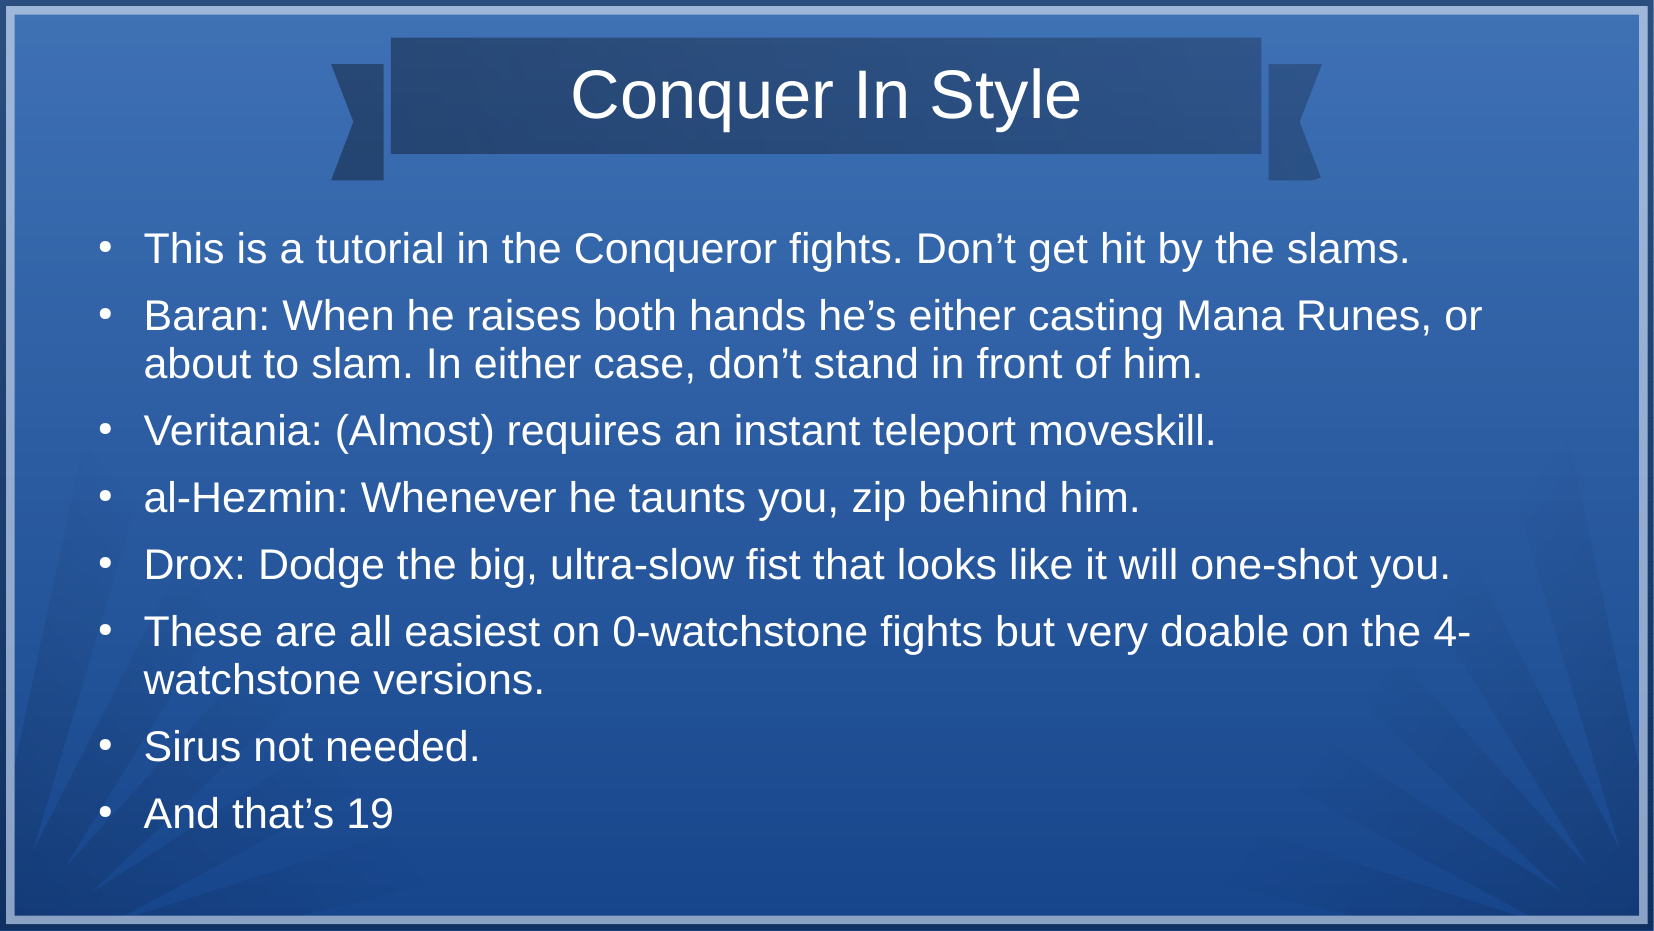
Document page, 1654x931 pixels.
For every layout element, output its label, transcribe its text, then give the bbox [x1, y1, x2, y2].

list This is a tutorial in the Conqueror fights. Don’t get hit by the slams. Baran: When he raises both hands he’s either casting Mana Runes, or about to slam. In either case, don’t stand in front of him. Veritania: (Almost) requires an instant teleport moveskill. al-Hezmin: Whenever he taunts you, zip behind him. Drox: Dodge the big, ultra-slow fist that looks like it will one-shot you. These are all easiest on 0-watchstone fights but very doable on the 4-watchstone versions. Sirus not needed. And that’s 19 [82, 224, 1571, 848]
title Conquer In Style [389, 35, 1264, 154]
